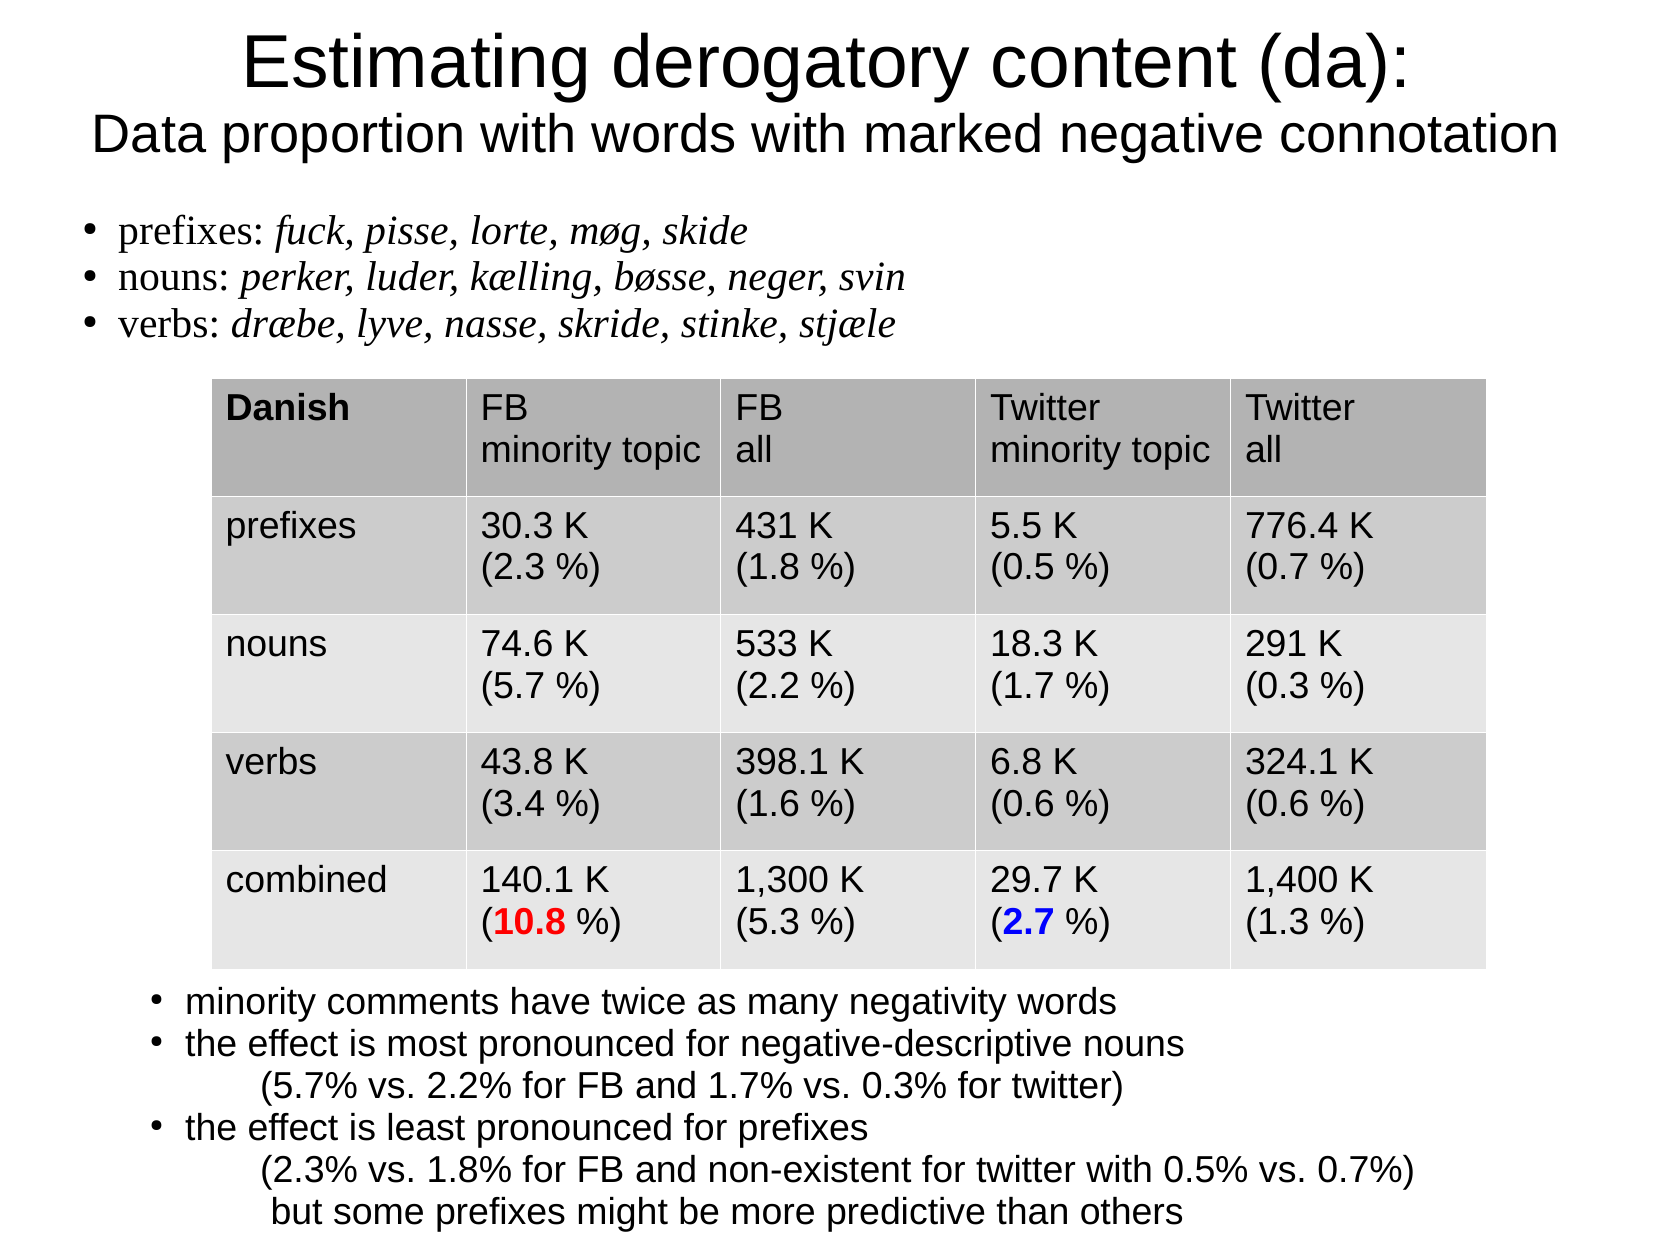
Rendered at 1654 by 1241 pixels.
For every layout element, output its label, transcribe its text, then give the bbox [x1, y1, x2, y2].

table_cell 431 K (1.8 %) [721, 497, 975, 614]
table_header Danish [212, 379, 466, 496]
table_cell 398.1 K (1.6 %) [721, 733, 975, 850]
table_cell 776.4 K (0.7 %) [1231, 497, 1486, 614]
table_cell nouns [212, 615, 466, 732]
table_cell 291 K (0.3 %) [1231, 615, 1486, 732]
table_cell 324.1 K (0.6 %) [1231, 733, 1486, 850]
table_cell 74.6 K (5.7 %) [467, 615, 720, 732]
table_cell 29.7 K (2.7 %) [976, 851, 1230, 969]
table_cell 1,400 K (1.3 %) [1231, 851, 1486, 969]
table_cell 1,300 K (5.3 %) [721, 851, 975, 969]
table_header FB all [721, 379, 975, 496]
table_header Twitter all [1231, 379, 1486, 496]
table_cell combined [212, 851, 466, 969]
table_cell verbs [212, 733, 466, 850]
table_cell prefixes [212, 497, 466, 614]
table_cell 30.3 K (2.3 %) [467, 497, 720, 614]
subtitle prefixes: fuck, pisse, lorte, møg, skide nouns: perker, luder, kælling, bøsse, neger, svin verbs: dræbe, lyve, nasse, skride, stinke, stjæle [82, 200, 1571, 353]
table_cell 533 K (2.2 %) [721, 615, 975, 732]
table_cell 6.8 K (0.6 %) [976, 733, 1230, 850]
table_header FB minority topic [467, 379, 720, 496]
table_cell 5.5 K (0.5 %) [976, 497, 1230, 614]
text_box minority comments have twice as many negativity words the effect is most pronounced for negative-descriptive nouns (5.7% vs. 2.2% for FB and 1.7% vs. 0.3% for twitter) the effect is least pronounced for prefixes (2.3% vs. 1.8% for FB and non-existent for twitter with 0.5% vs. 0.7%) but some prefixes might be more predictive than others [135, 972, 1471, 1240]
table_cell 43.8 K (3.4 %) [467, 733, 720, 850]
table_cell 18.3 K (1.7 %) [976, 615, 1230, 732]
table_cell 140.1 K (10.8 %) [467, 851, 720, 969]
title Estimating derogatory content (da): Data proportion with words with marked negative connotation [82, 17, 1571, 166]
table_header Twitter minority topic [976, 379, 1230, 496]
